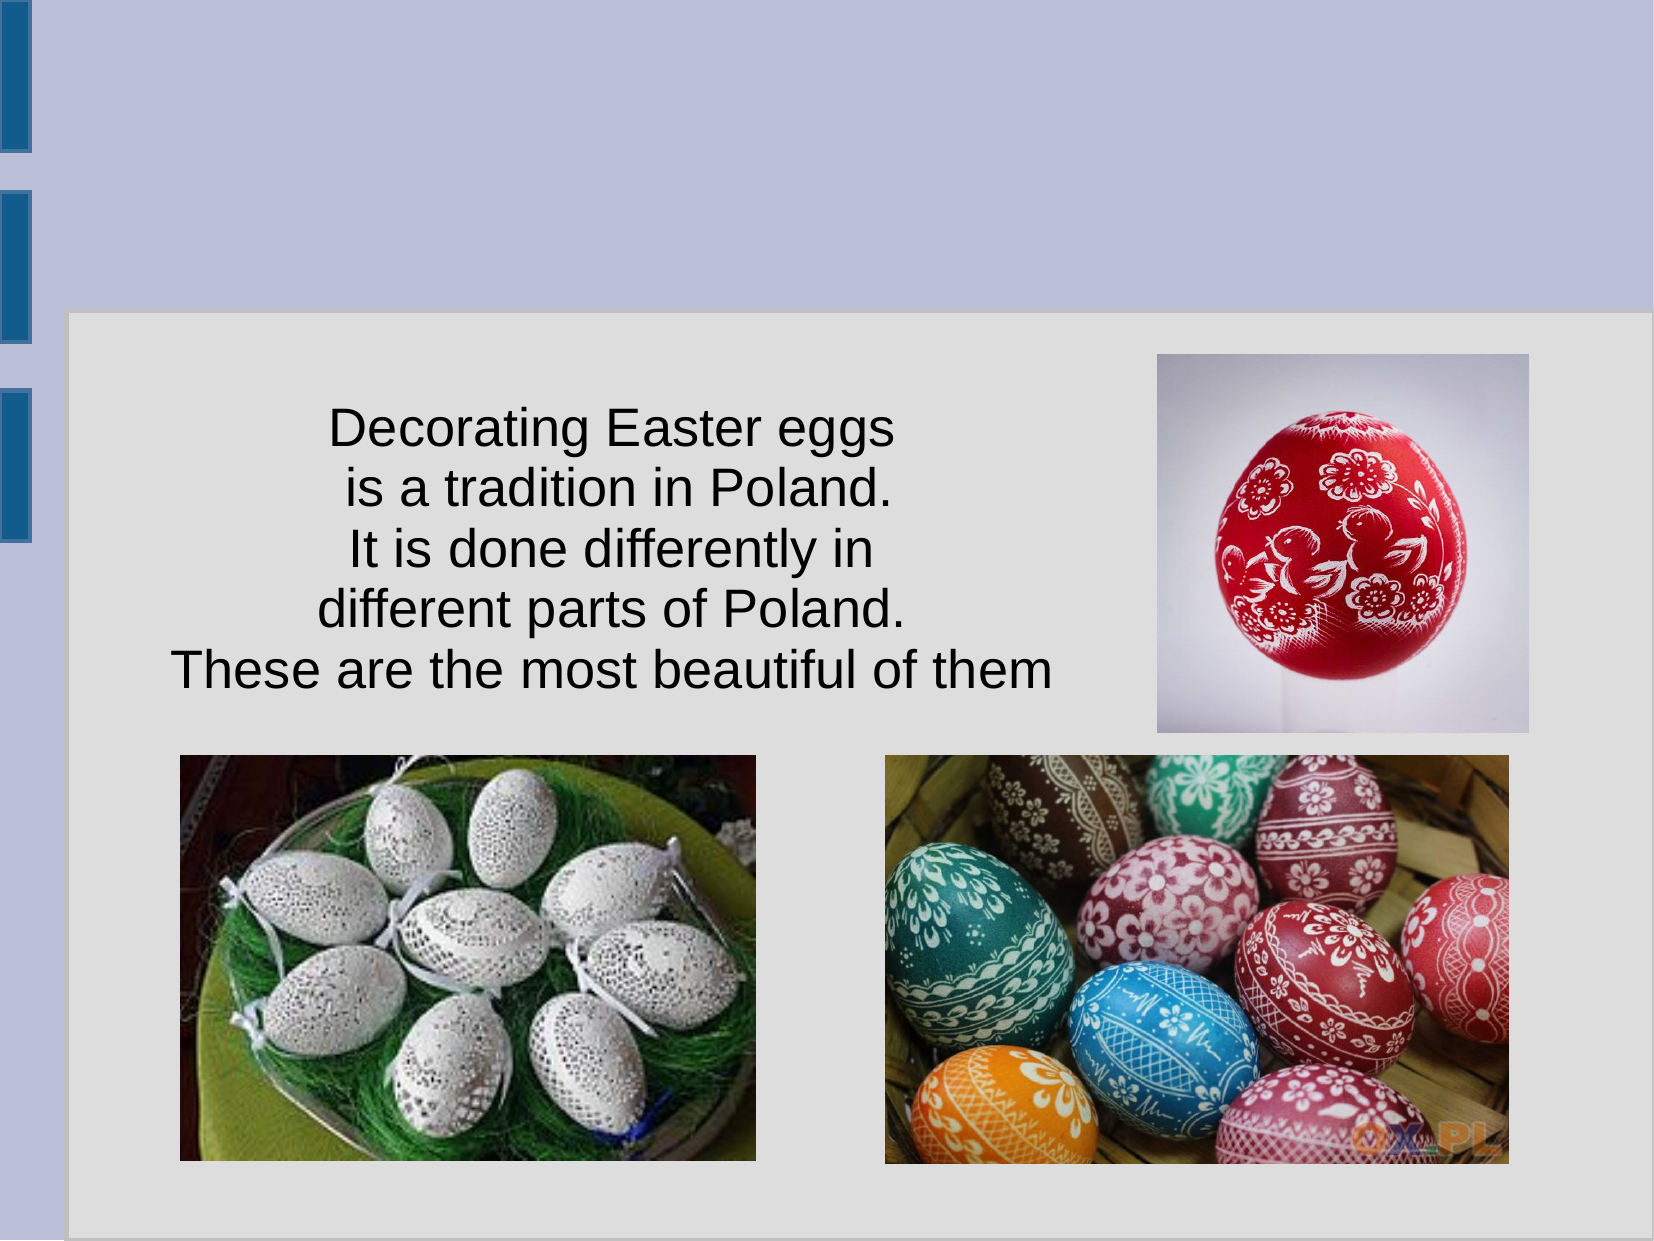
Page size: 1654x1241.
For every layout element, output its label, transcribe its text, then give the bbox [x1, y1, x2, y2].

picture [180, 755, 756, 1161]
text_box Decorating Easter eggs is a tradition in Poland. It is done differently in different parts of Poland. These are the most beautiful of them [114, 389, 1111, 756]
picture [1157, 354, 1529, 733]
picture [885, 755, 1509, 1164]
